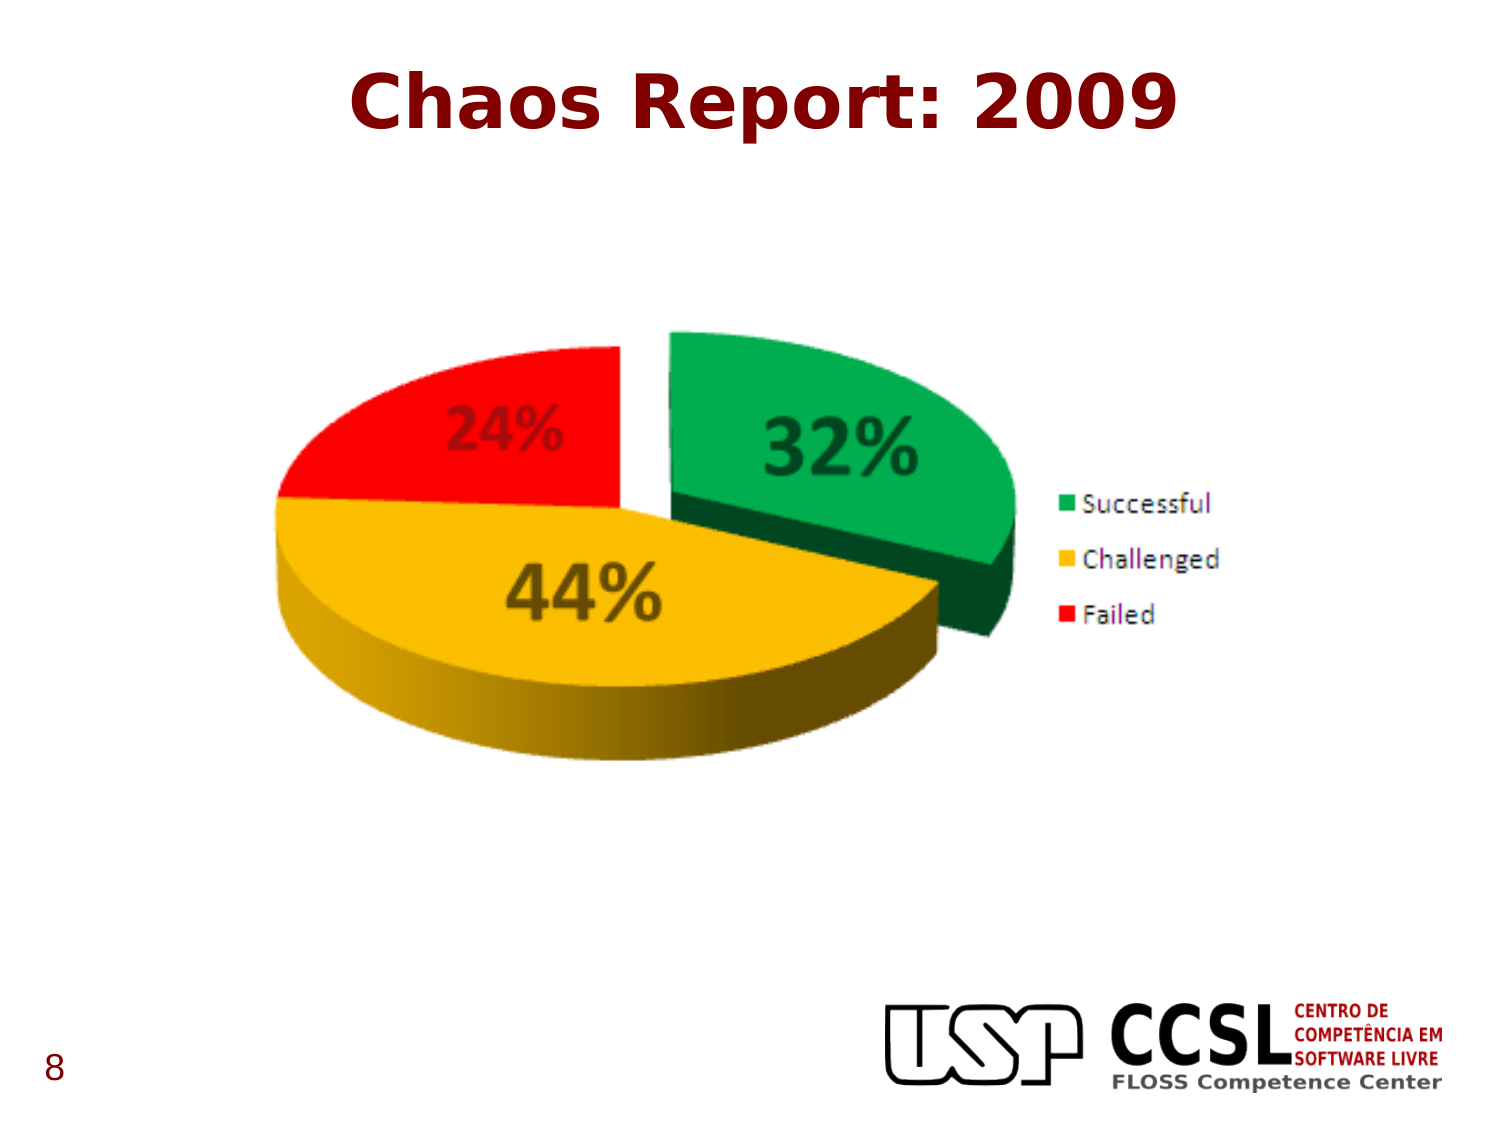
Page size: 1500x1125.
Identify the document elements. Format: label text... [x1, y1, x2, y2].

title Chaos Report: 2009 [70, 27, 1459, 178]
picture [265, 324, 1226, 768]
picture [885, 1003, 1442, 1093]
